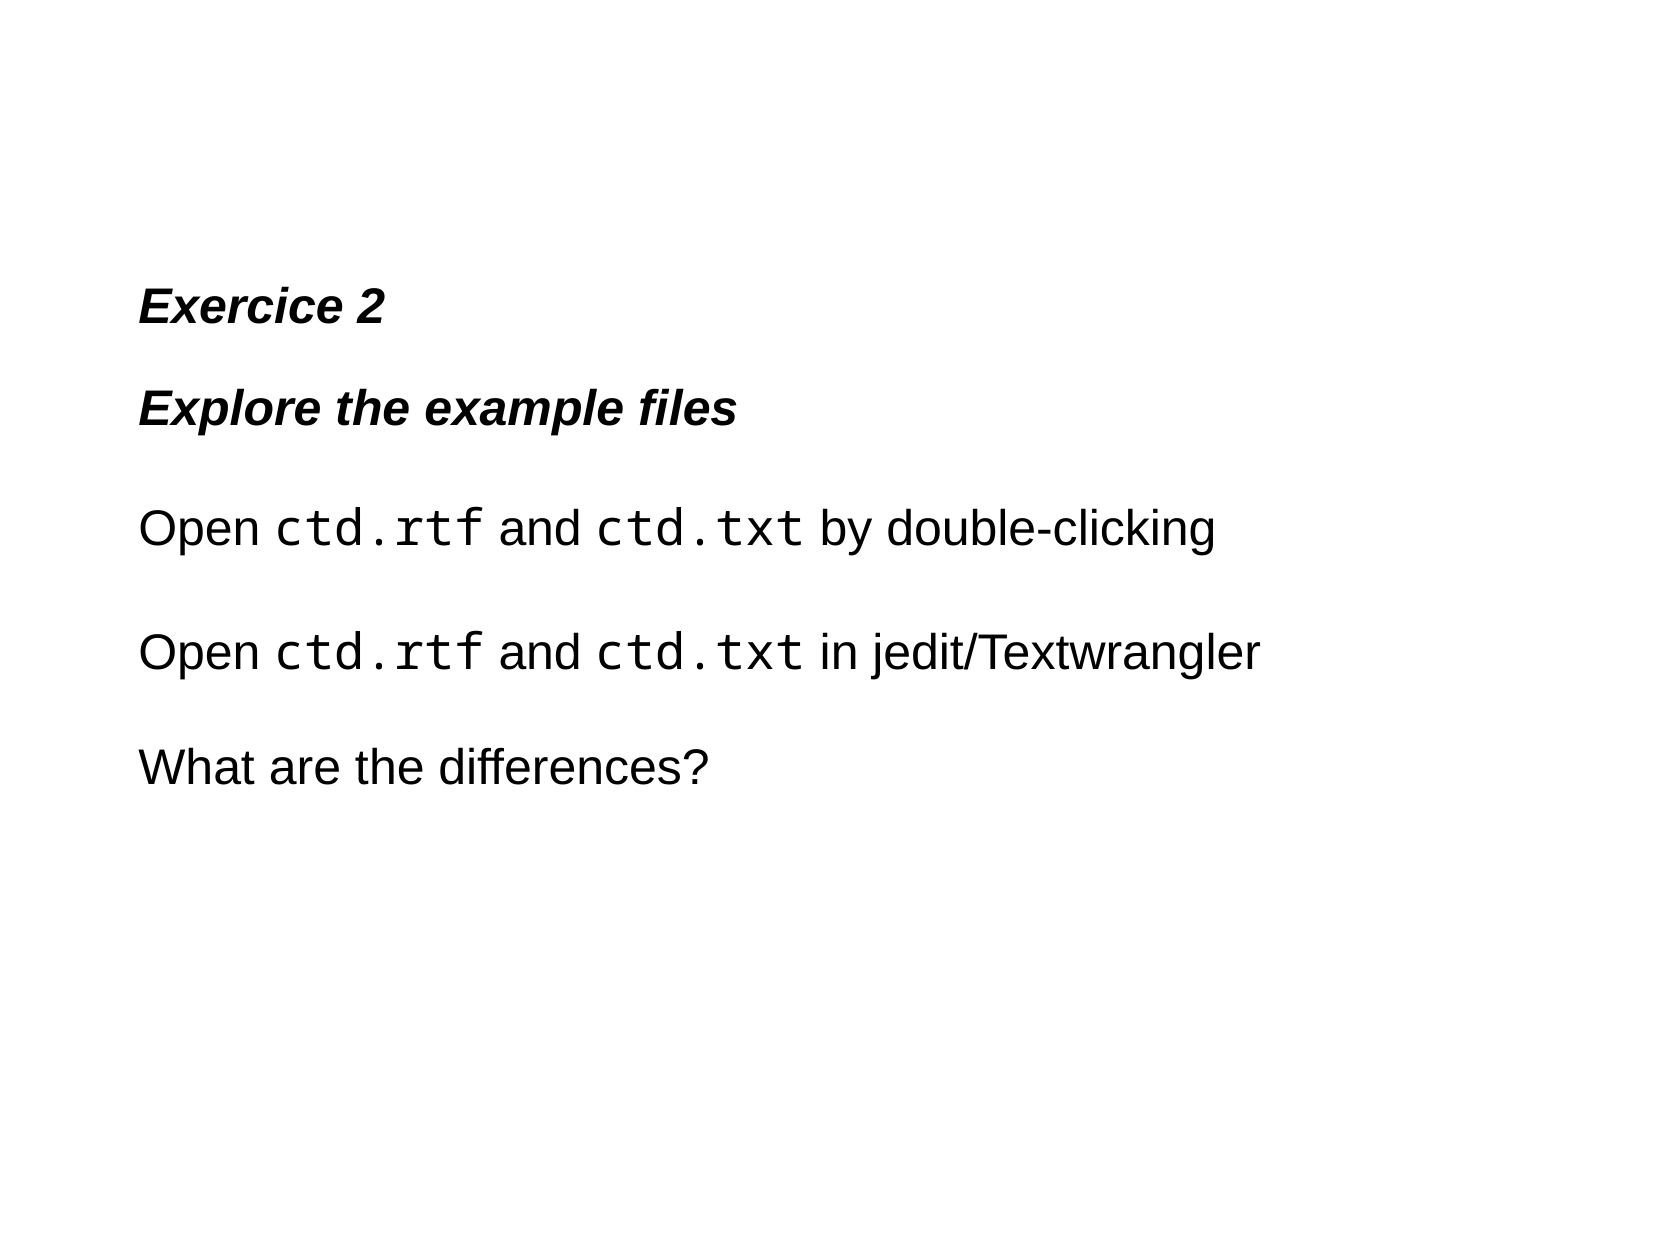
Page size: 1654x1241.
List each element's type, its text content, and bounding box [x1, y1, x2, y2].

text_box Exercice 2 Explore the example files Open ctd.rtf and ctd.txt by double-clicking Open ctd.rtf and ctd.txt in jedit/Textwrangler What are the differences? [123, 270, 1571, 899]
